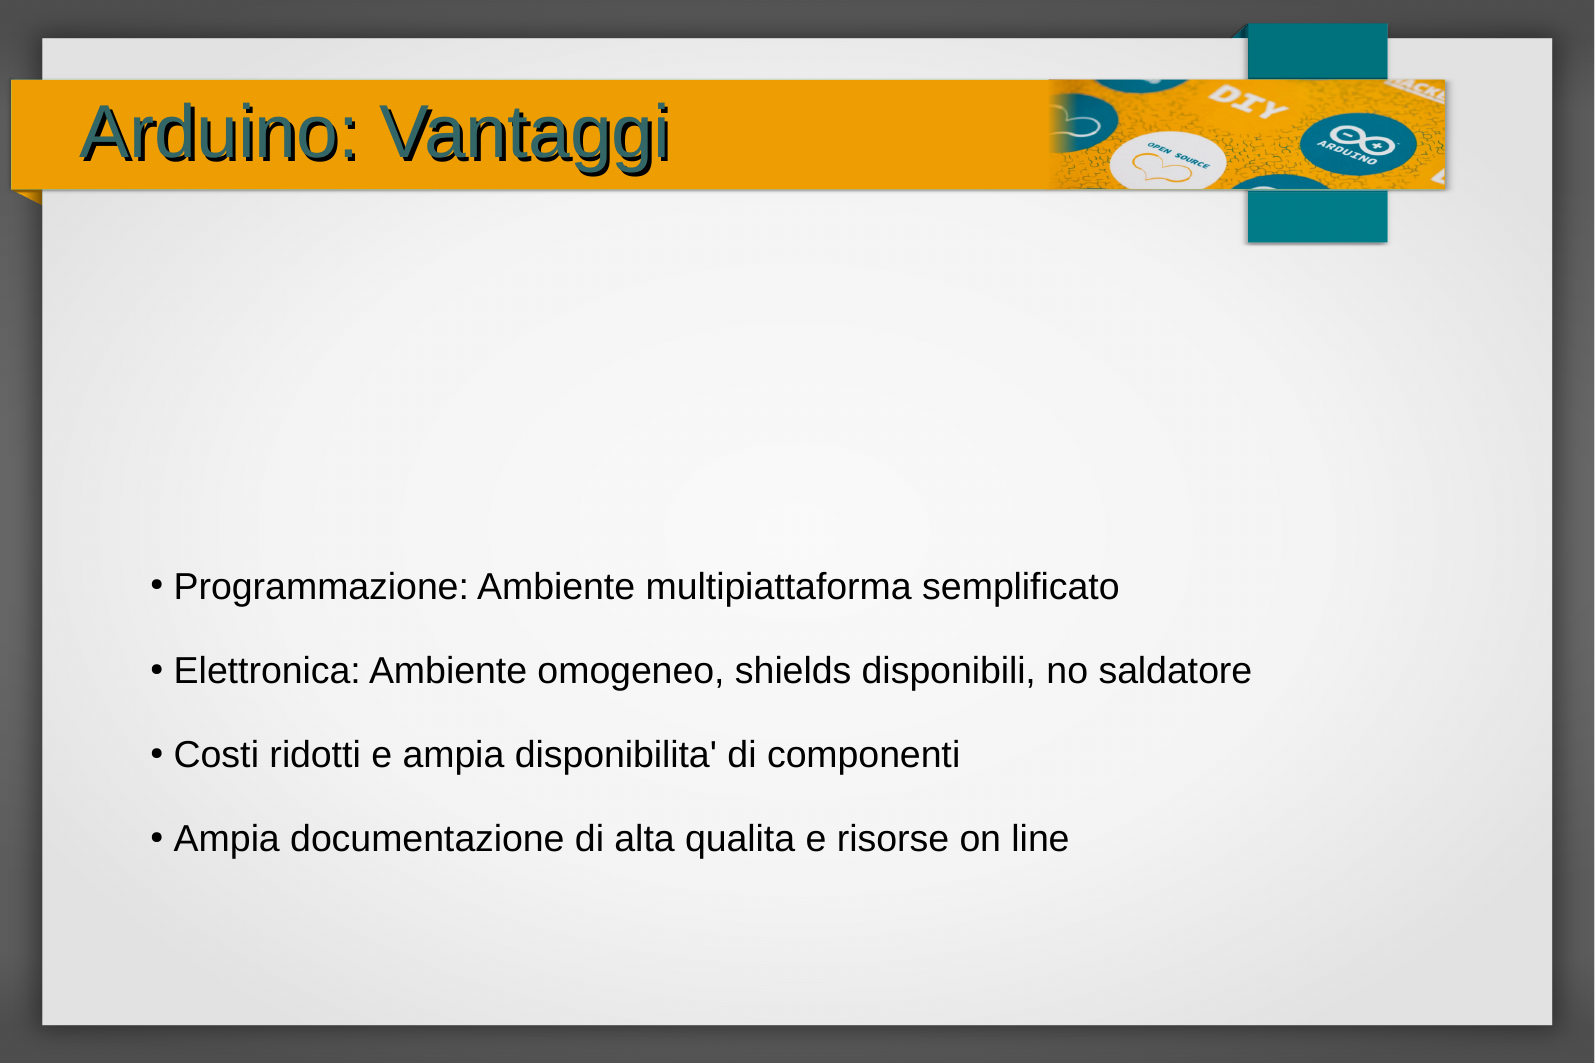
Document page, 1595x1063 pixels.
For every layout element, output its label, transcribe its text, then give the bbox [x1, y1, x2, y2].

subtitle Programmazione: Ambiente multipiattaforma semplificato Elettronica: Ambiente omogeneo, shields disponibili, no saldatore Costi ridotti e ampia disponibilita' di componenti Ampia documentazione di alta qualita e risorse on line [150, 465, 1381, 961]
title Arduino: Vantaggi [79, 81, 1219, 183]
picture [0, 0, 1595, 1063]
